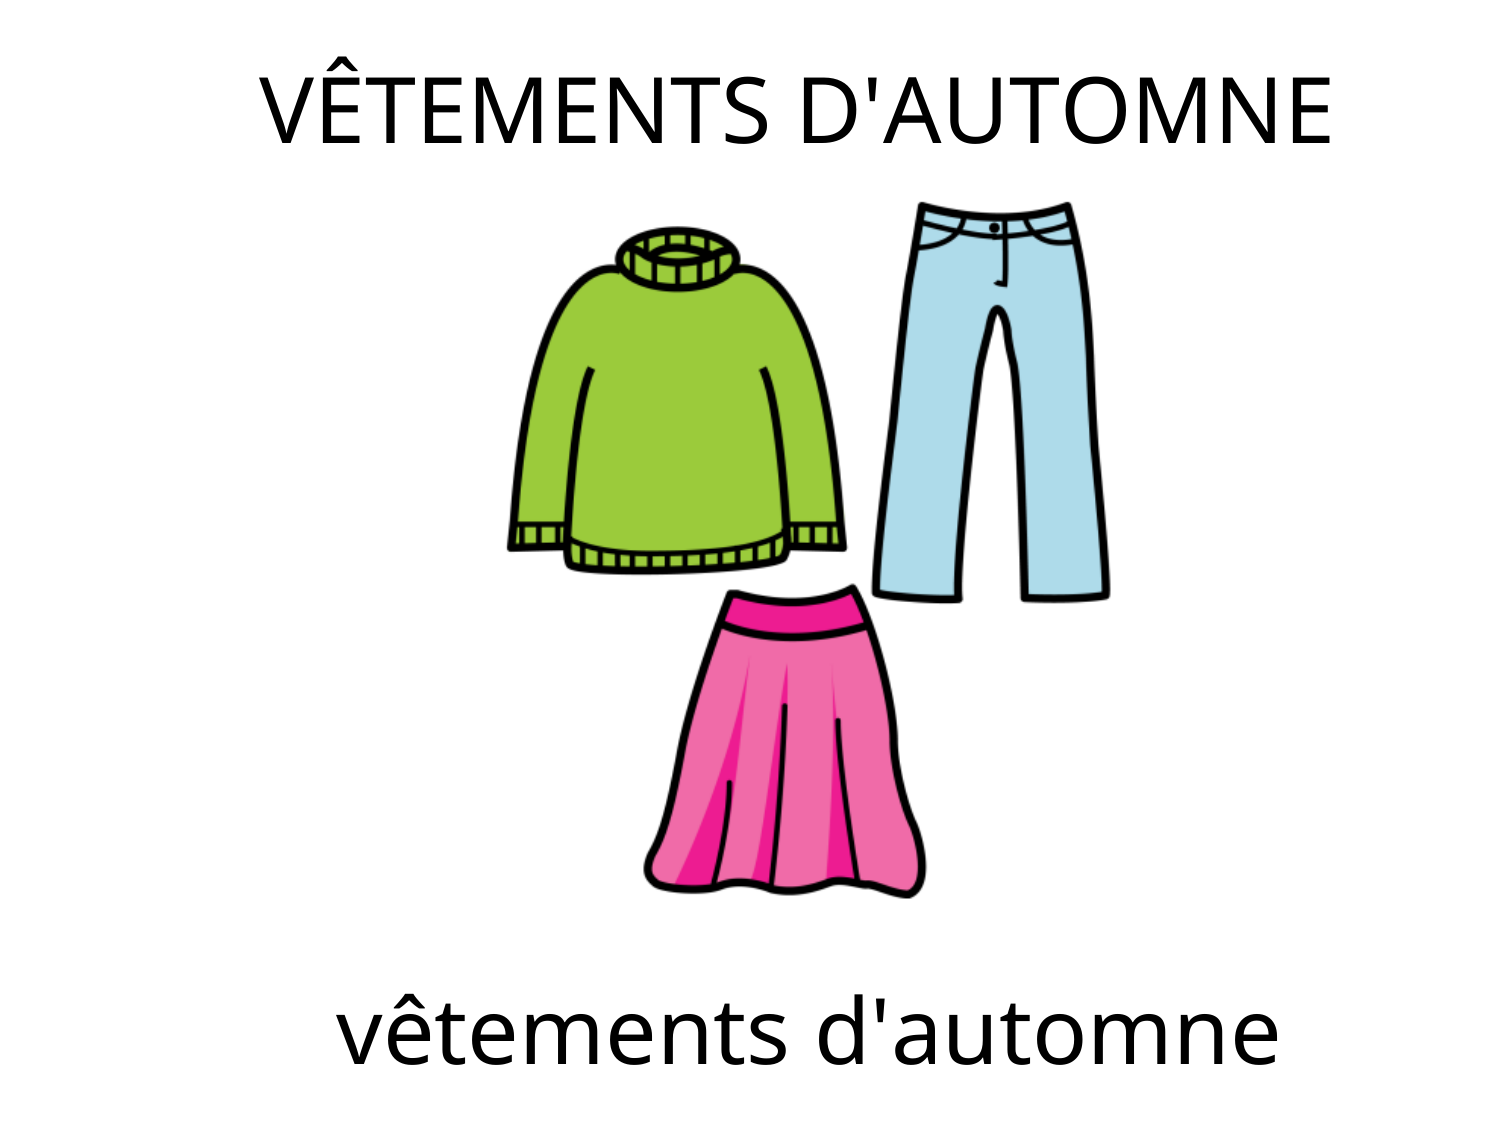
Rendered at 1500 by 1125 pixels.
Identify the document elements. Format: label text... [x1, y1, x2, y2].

text_box vêtements d'automne [206, 964, 1414, 1092]
title VÊTEMENTS D'AUTOMNE [194, 42, 1402, 171]
picture [430, 172, 1188, 929]
